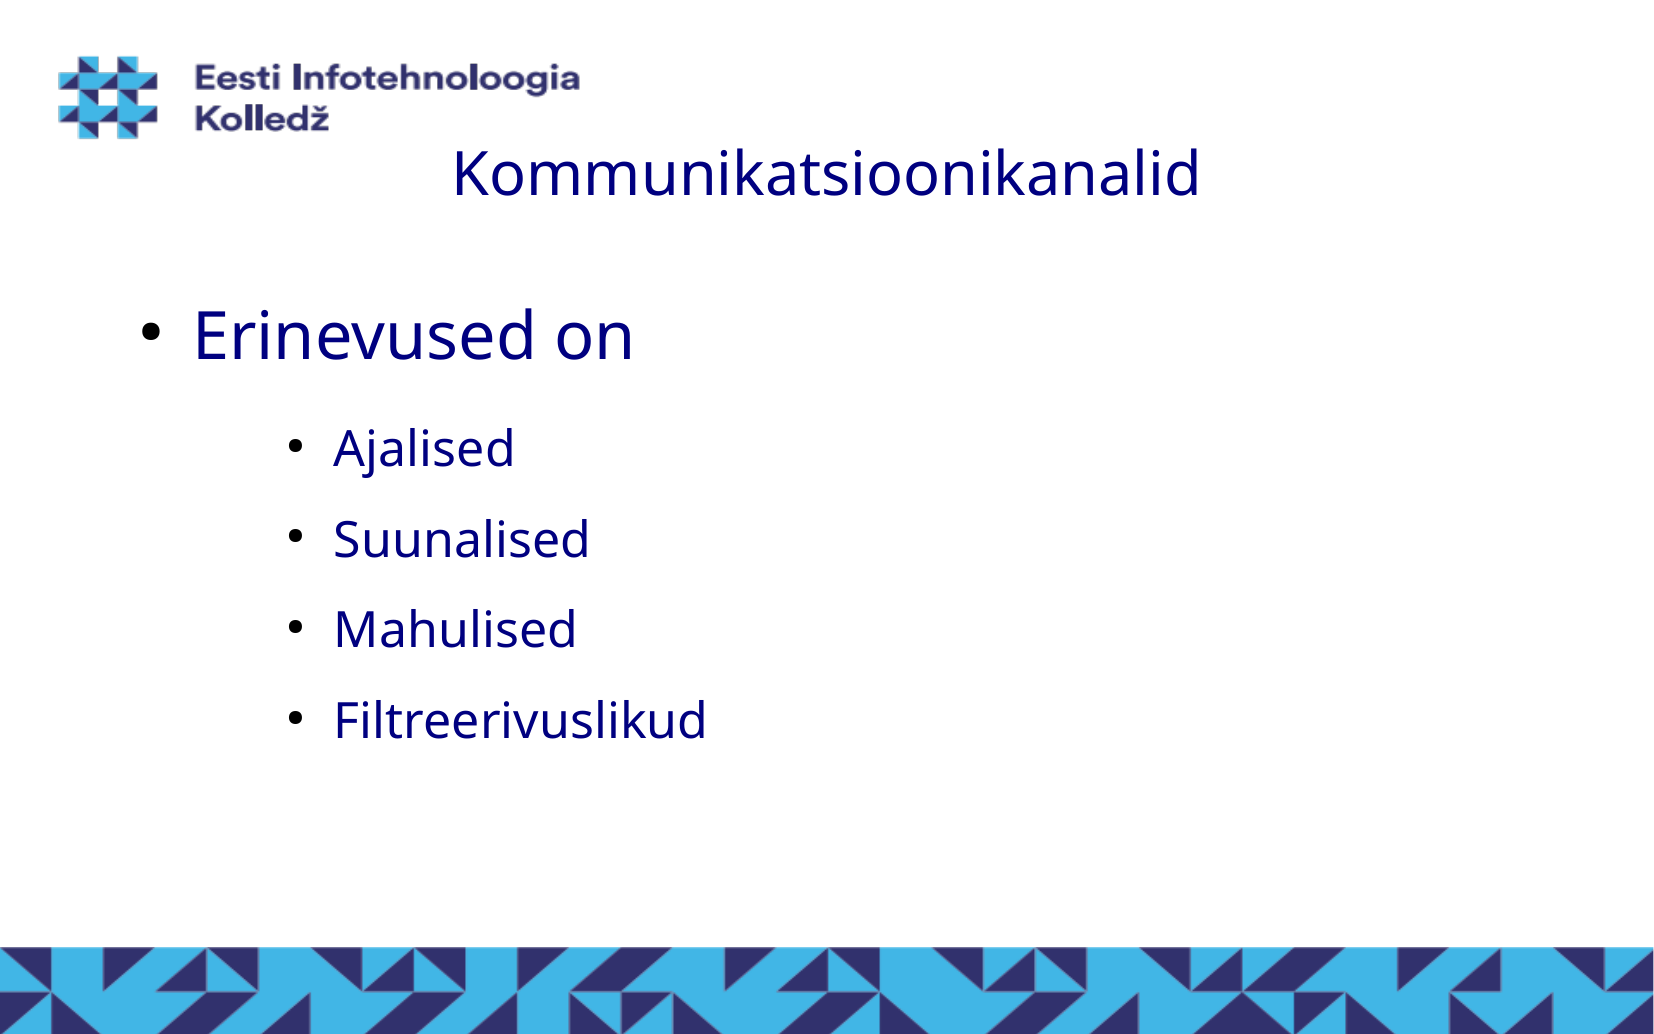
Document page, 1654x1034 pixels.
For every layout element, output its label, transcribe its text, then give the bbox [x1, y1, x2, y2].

title Kommunikatsioonikanalid [121, 83, 1533, 260]
list Erinevused on Ajalised Suunalised Mahulised Filtreerivuslikud [121, 287, 1533, 939]
